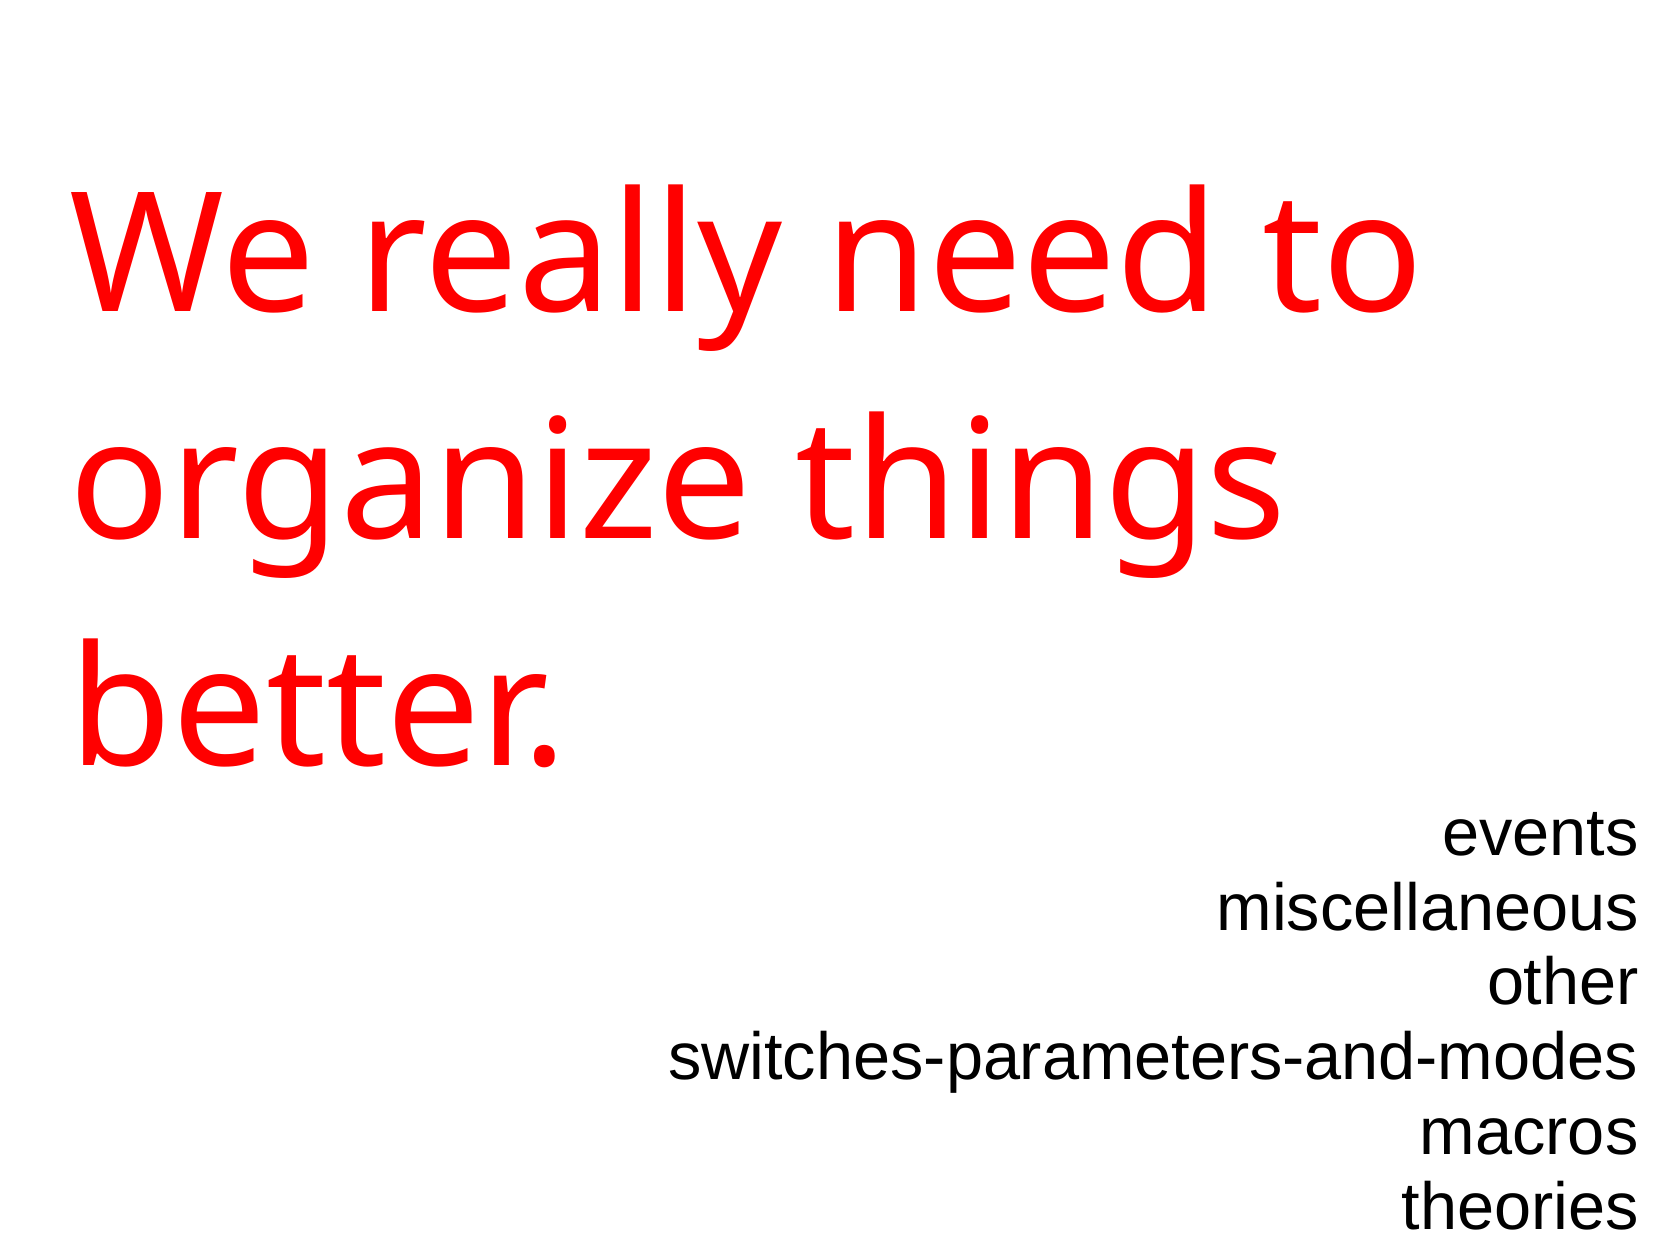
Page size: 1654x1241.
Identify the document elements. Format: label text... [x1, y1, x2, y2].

text_box We really need to organize things better. [55, 126, 1571, 1013]
text_box events miscellaneous other switches-parameters-and-modes macros theories [637, 787, 1654, 1241]
